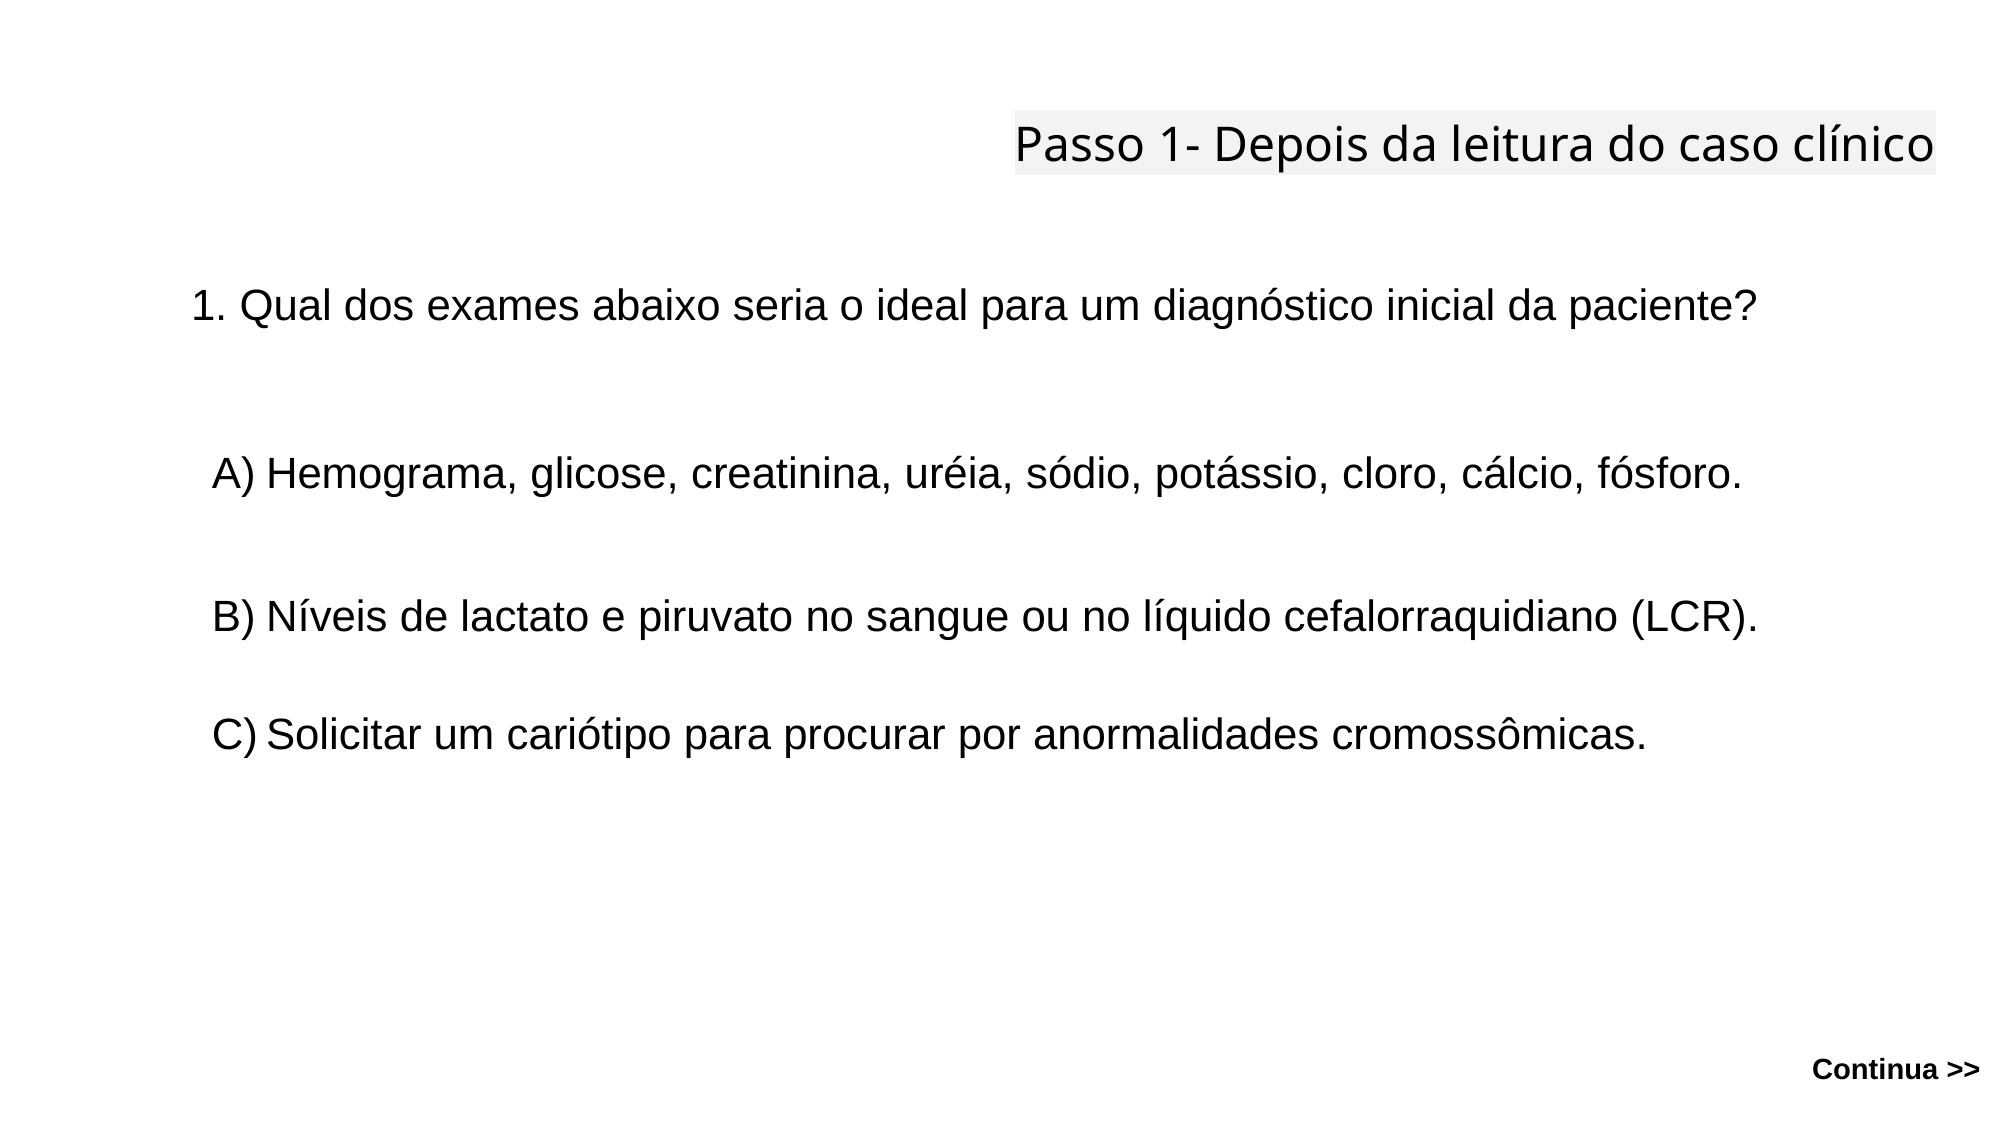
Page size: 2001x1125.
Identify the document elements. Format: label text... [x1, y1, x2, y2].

text_box 1. Qual dos exames abaixo seria o ideal para um diagnóstico inicial da paciente? Hemograma, glicose, creatinina, uréia, sódio, potássio, cloro, cálcio, fósforo. Níveis de lactato e piruvato no sangue ou no líquido cefalorraquidiano (LCR). Solicitar um cariótipo para procurar por anormalidades cromossômicas. [176, 253, 1920, 773]
list Passo 1- Depois da leitura do caso clínico [951, 112, 2000, 182]
text_box Continua >> [1797, 1032, 2000, 1101]
